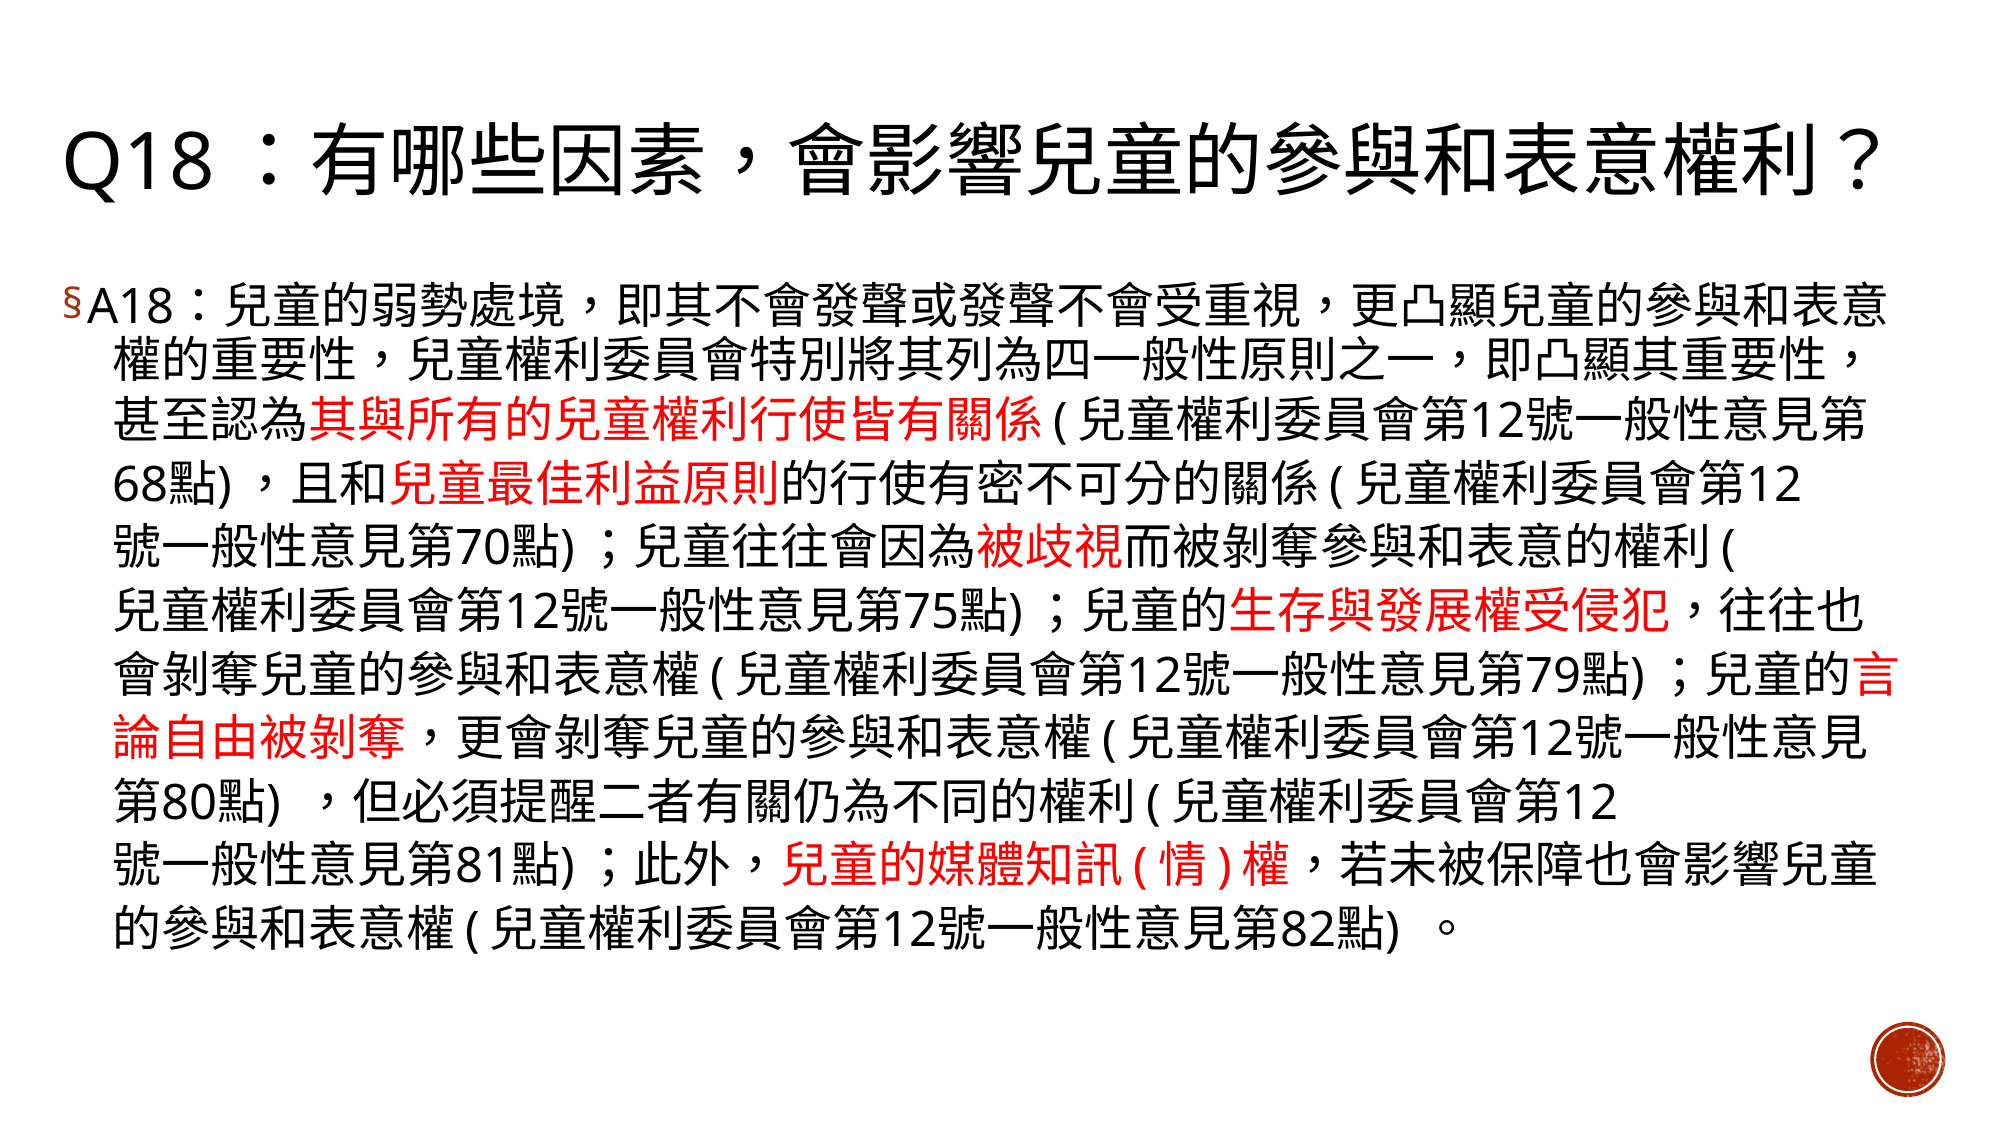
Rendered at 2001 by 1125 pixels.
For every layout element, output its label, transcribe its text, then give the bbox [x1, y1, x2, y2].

list A18：兒童的弱勢處境，即其不會發聲或發聲不會受重視，更凸顯兒童的參與和表意權的重要性，兒童權利委員會特別將其列為四一般性原則之一，即凸顯其重要性，甚至認為其與所有的兒童權利行使皆有關係(兒童權利委員會第12號一般性意見第68點)，且和兒童最佳利益原則的行使有密不可分的關係(兒童權利委員會第12號一般性意見第70點)；兒童往往會因為被歧視而被剝奪參與和表意的權利(兒童權利委員會第12號一般性意見第75點)；兒童的生存與發展權受侵犯，往往也會剝奪兒童的參與和表意權(兒童權利委員會第12號一般性意見第79點)；兒童的言論自由被剝奪，更會剝奪兒童的參與和表意權(兒童權利委員會第12號一般性意見第80點) ，但必須提醒二者有關仍為不同的權利(兒童權利委員會第12號一般性意見第81點)；此外，兒童的媒體知訊(情)權，若未被保障也會影響兒童的參與和表意權(兒童權利委員會第12號一般性意見第82點) 。 [46, 268, 1928, 983]
title Q18：有哪些因素，會影響兒童的參與和表意權利？ [46, 79, 1928, 268]
